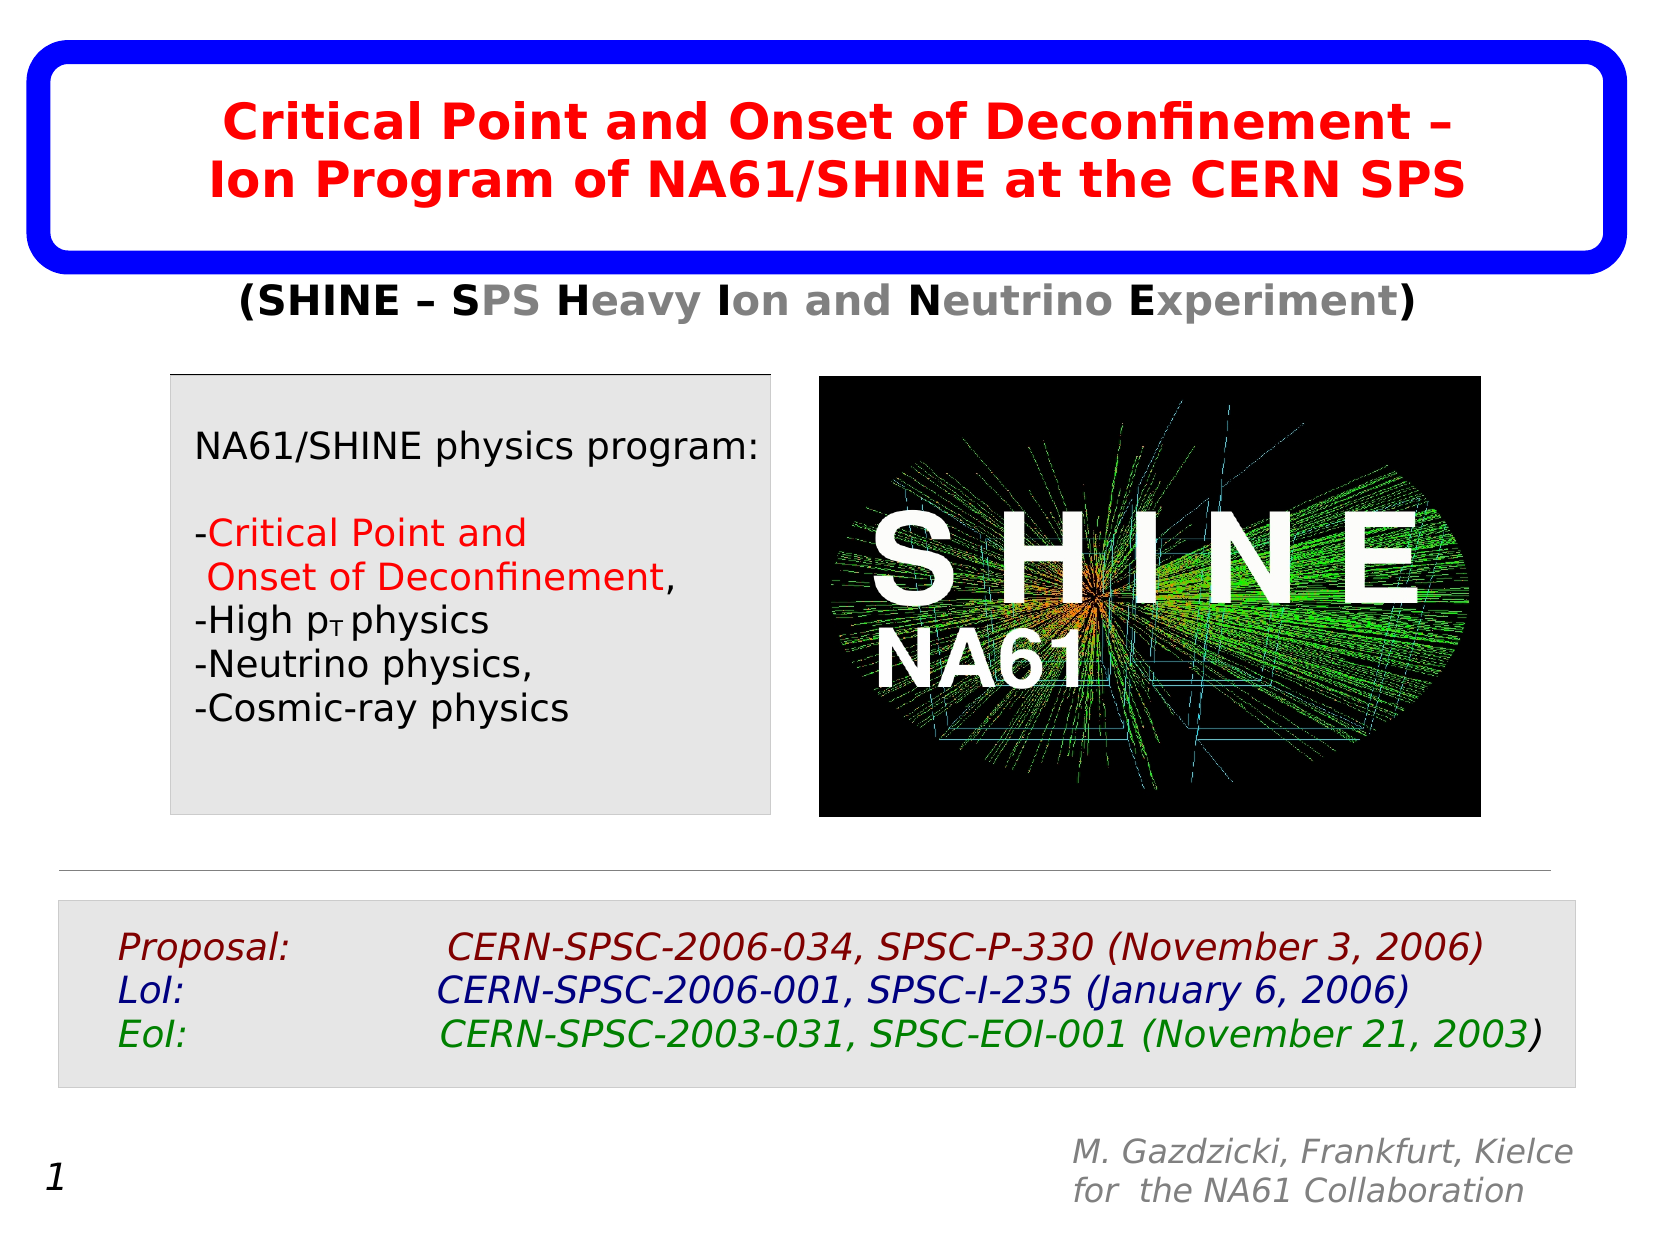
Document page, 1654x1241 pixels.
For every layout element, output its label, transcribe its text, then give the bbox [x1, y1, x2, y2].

text_box [170, 375, 771, 815]
text_box Critical Point and Onset of Deconfinement – Ion Program of NA61/SHINE at the CERN SPS [201, 92, 1477, 225]
picture [819, 376, 1481, 817]
text_box NA61/SHINE physics program: -Critical Point and Onset of Deconfinement, -High pT physics -Neutrino physics, -Cosmic-ray physics [194, 425, 762, 742]
text_box (SHINE – SPS Heavy Ion and Neutrino Experiment) [237, 276, 1417, 325]
title [133, 44, 1546, 272]
text_box M. Gazdzicki, Frankfurt, Kielce for the NA61 Collaboration [1072, 1132, 1607, 1241]
text_box Proposal: CERN-SPSC-2006-034, SPSC-P-330 (November 3, 2006) LoI: CERN-SPSC-2006-001, SPSC-I-235 (January 6, 2006) EoI: CERN-SPSC-2003-031, SPSC-EOI-001 (November 21, 2003) [117, 881, 1546, 1076]
text_box [58, 900, 1576, 1091]
